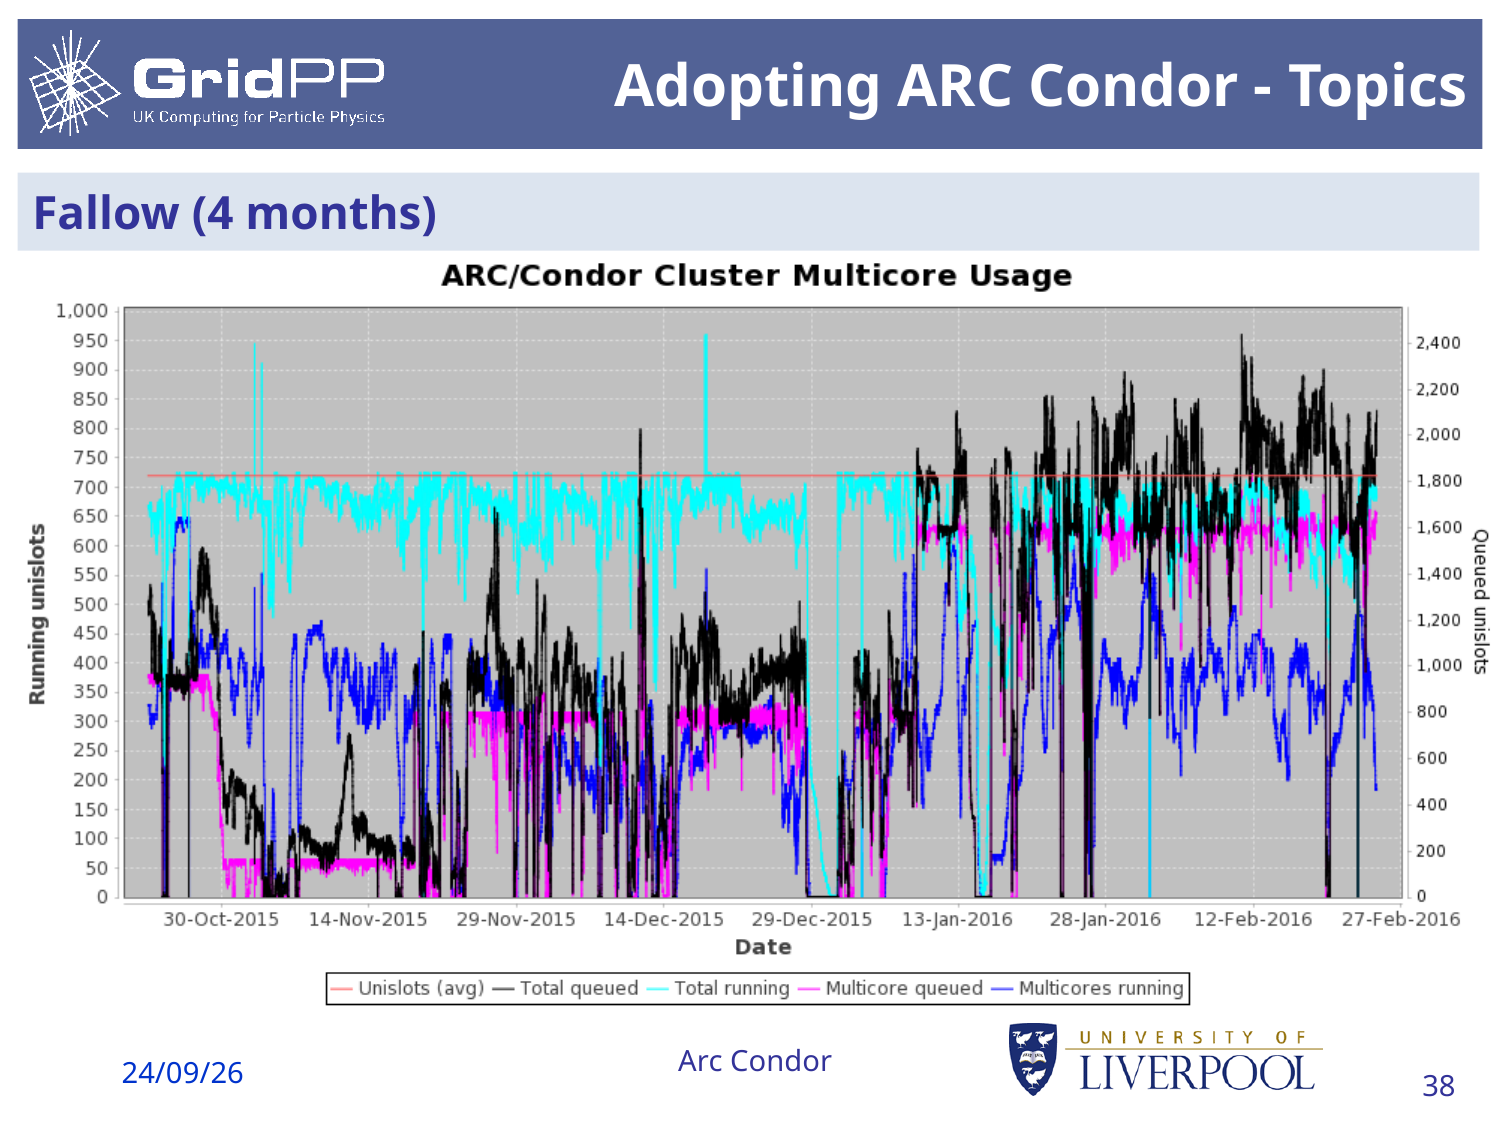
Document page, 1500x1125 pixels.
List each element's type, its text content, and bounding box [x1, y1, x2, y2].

text_box <number> [1388, 1059, 1471, 1094]
text_box Arc Condor [536, 1034, 975, 1094]
picture [7, 256, 1500, 1007]
list Fallow (4 months) [17, 172, 1480, 242]
title Adopting ARC Condor - Topics [513, 19, 1483, 149]
text_box 02/03/16 [29, 1046, 337, 1095]
picture [1009, 1023, 1323, 1096]
picture [29, 30, 384, 136]
